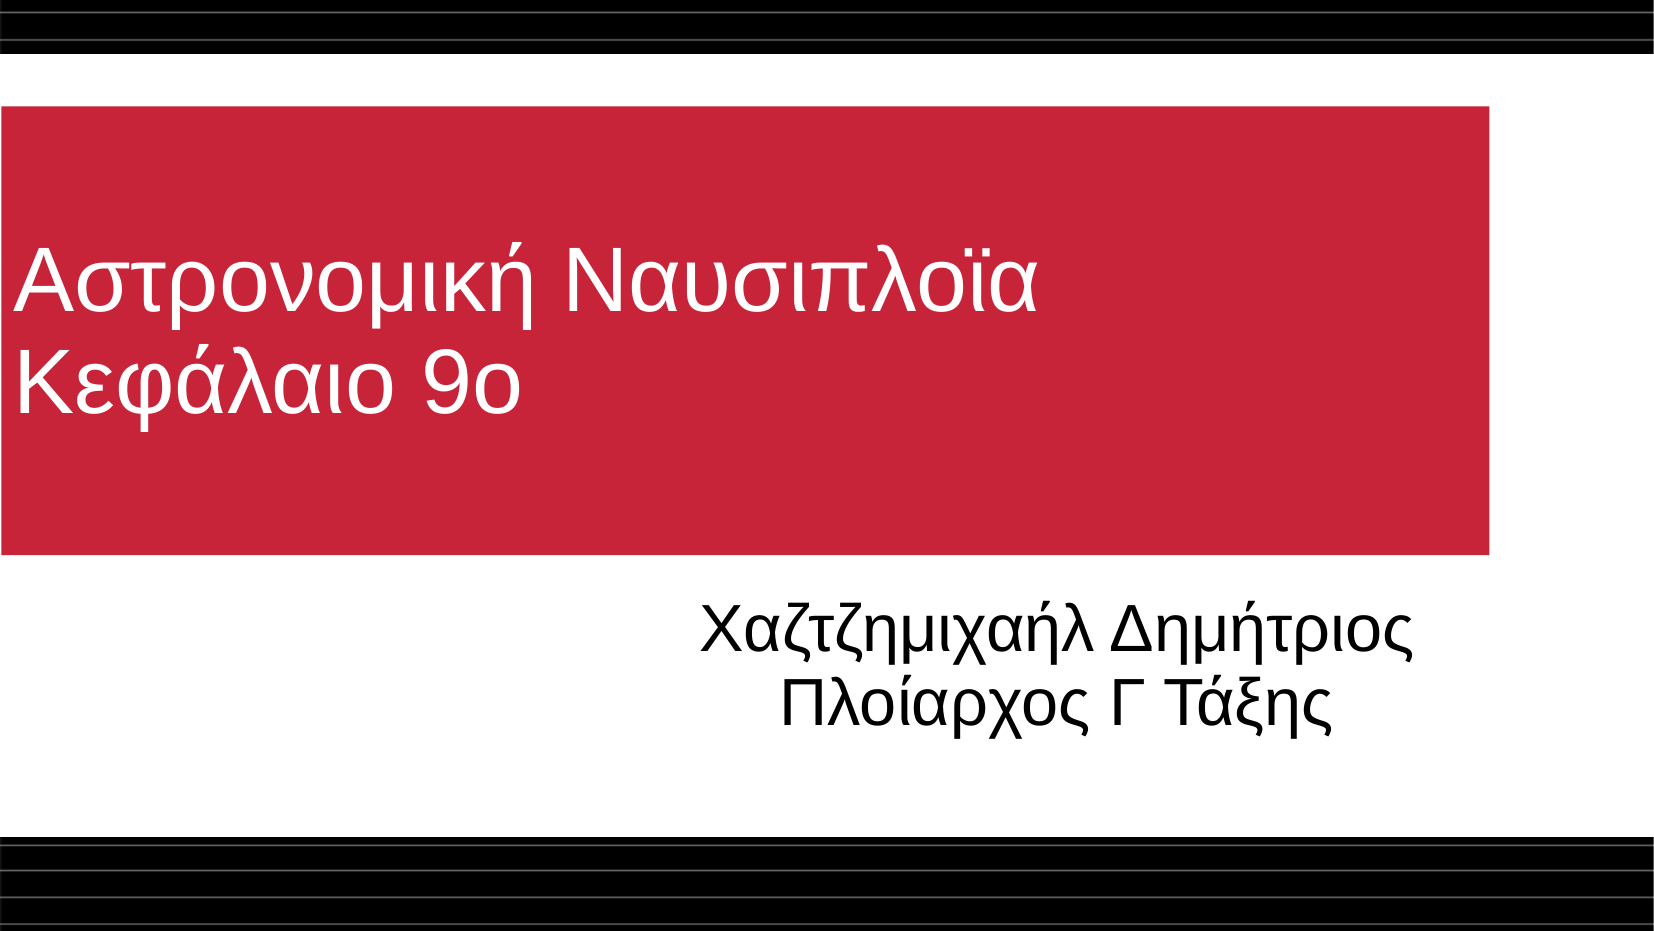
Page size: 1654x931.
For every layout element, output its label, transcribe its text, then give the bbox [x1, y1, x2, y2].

picture [0, 837, 1654, 931]
picture [0, 0, 1654, 54]
subtitle Χαζτζημιχαήλ Δημήτριος Πλοίαρχος Γ Τάξης [625, 590, 1489, 804]
title Αστρονομική Ναυσιπλοϊα Κεφάλαιο 9ο [1, 106, 1490, 556]
